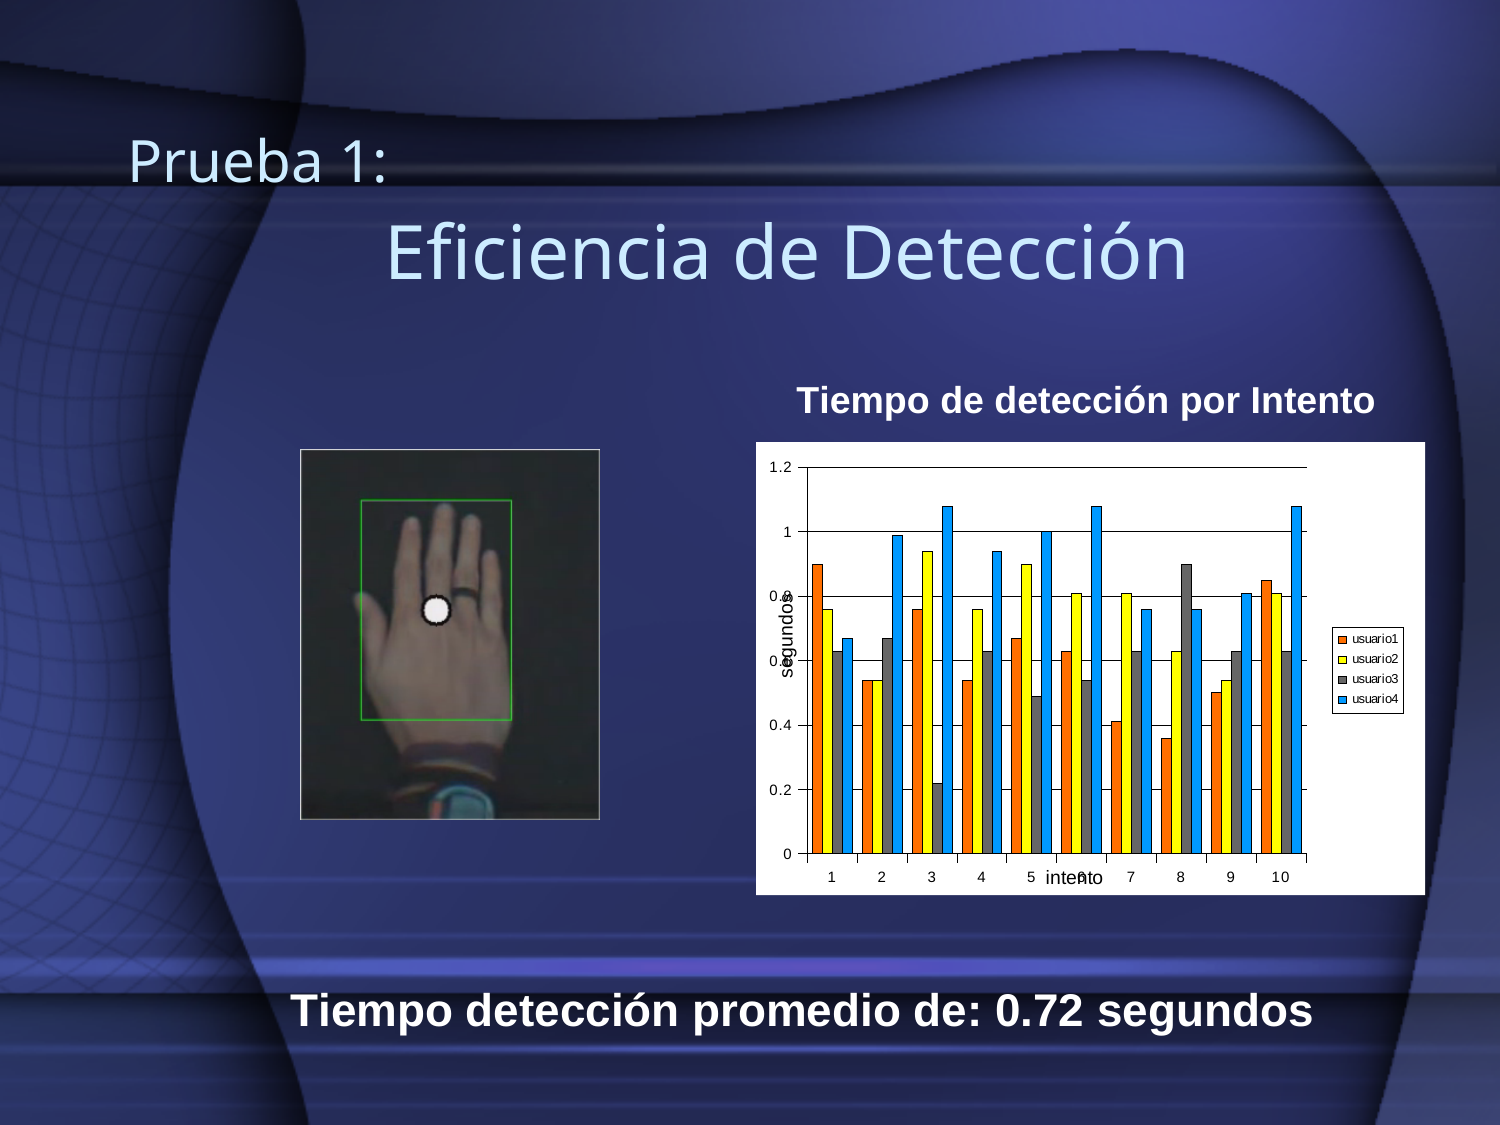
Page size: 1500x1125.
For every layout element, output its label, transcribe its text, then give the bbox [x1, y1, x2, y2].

picture [0, 0, 1500, 1125]
text_box Tiempo de detección por Intento [781, 375, 1392, 432]
text_box Prueba 1: Eficiencia de Detección [112, 74, 1463, 347]
chart [756, 442, 1426, 896]
text_box Tiempo detección promedio de: 0.72 segundos [262, 980, 1310, 1047]
